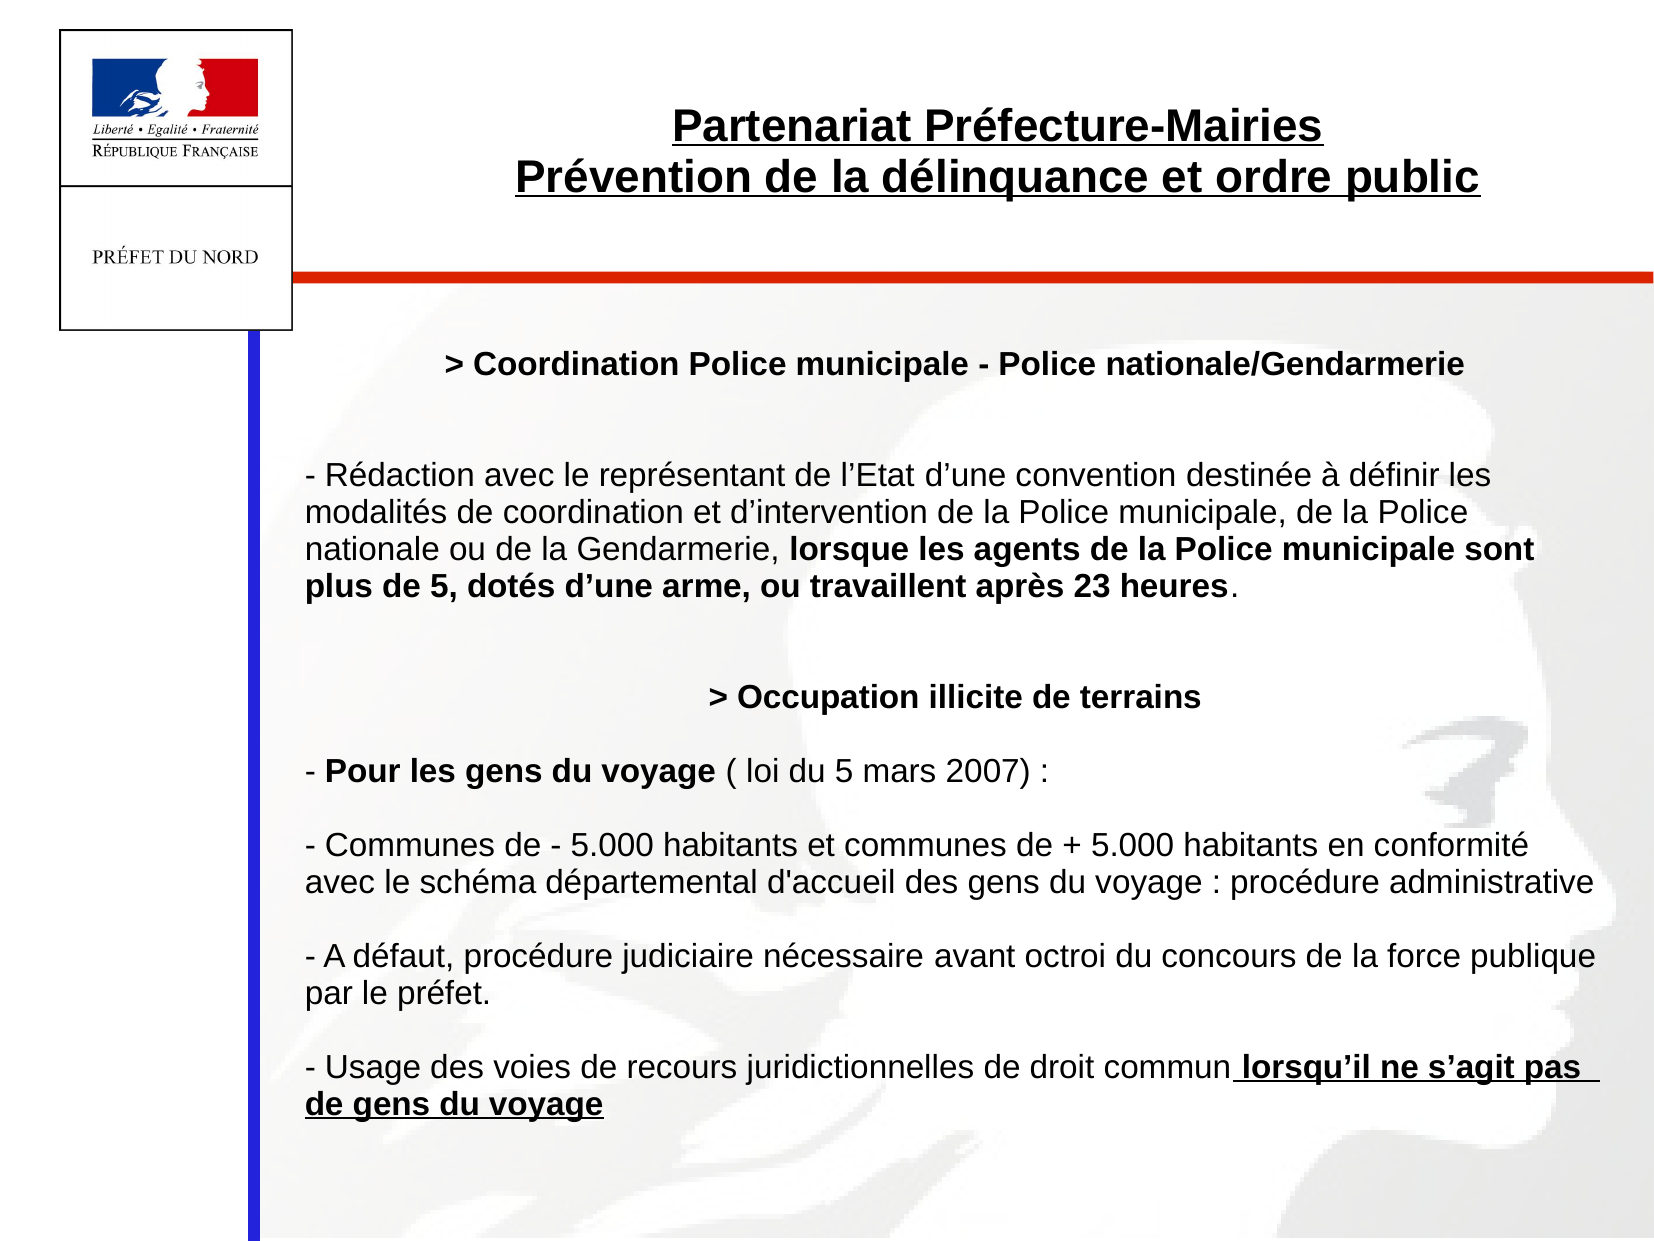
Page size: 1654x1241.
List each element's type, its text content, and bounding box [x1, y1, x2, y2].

picture [59, 29, 1654, 1238]
text_box [248, 331, 260, 1241]
subtitle > Coordination Police municipale - Police nationale/Gendarmerie - Rédaction avec le représentant de l’Etat d’une convention destinée à définir les modalités de coordination et d’intervention de la Police municipale, de la Police nationale ou de la Gendarmerie, lorsque les agents de la Police municipale sont plus de 5, dotés d’une arme, ou travaillent après 23 heures. > Occupation illicite de terrains - Pour les gens du voyage ( loi du 5 mars 2007) : - Communes de - 5.000 habitants et communes de + 5.000 habitants en conformité avec le schéma départemental d'accueil des gens du voyage : procédure administrative - A défaut, procédure judiciaire nécessaire avant octroi du concours de la force publique par le préfet. - Usage des voies de recours juridictionnelles de droit commun lorsqu’il ne s’agit pas de gens du voyage [304, 299, 1607, 1205]
title Partenariat Préfecture-Mairies Prévention de la délinquance et ordre public [366, 47, 1630, 255]
text_box [293, 271, 1654, 284]
